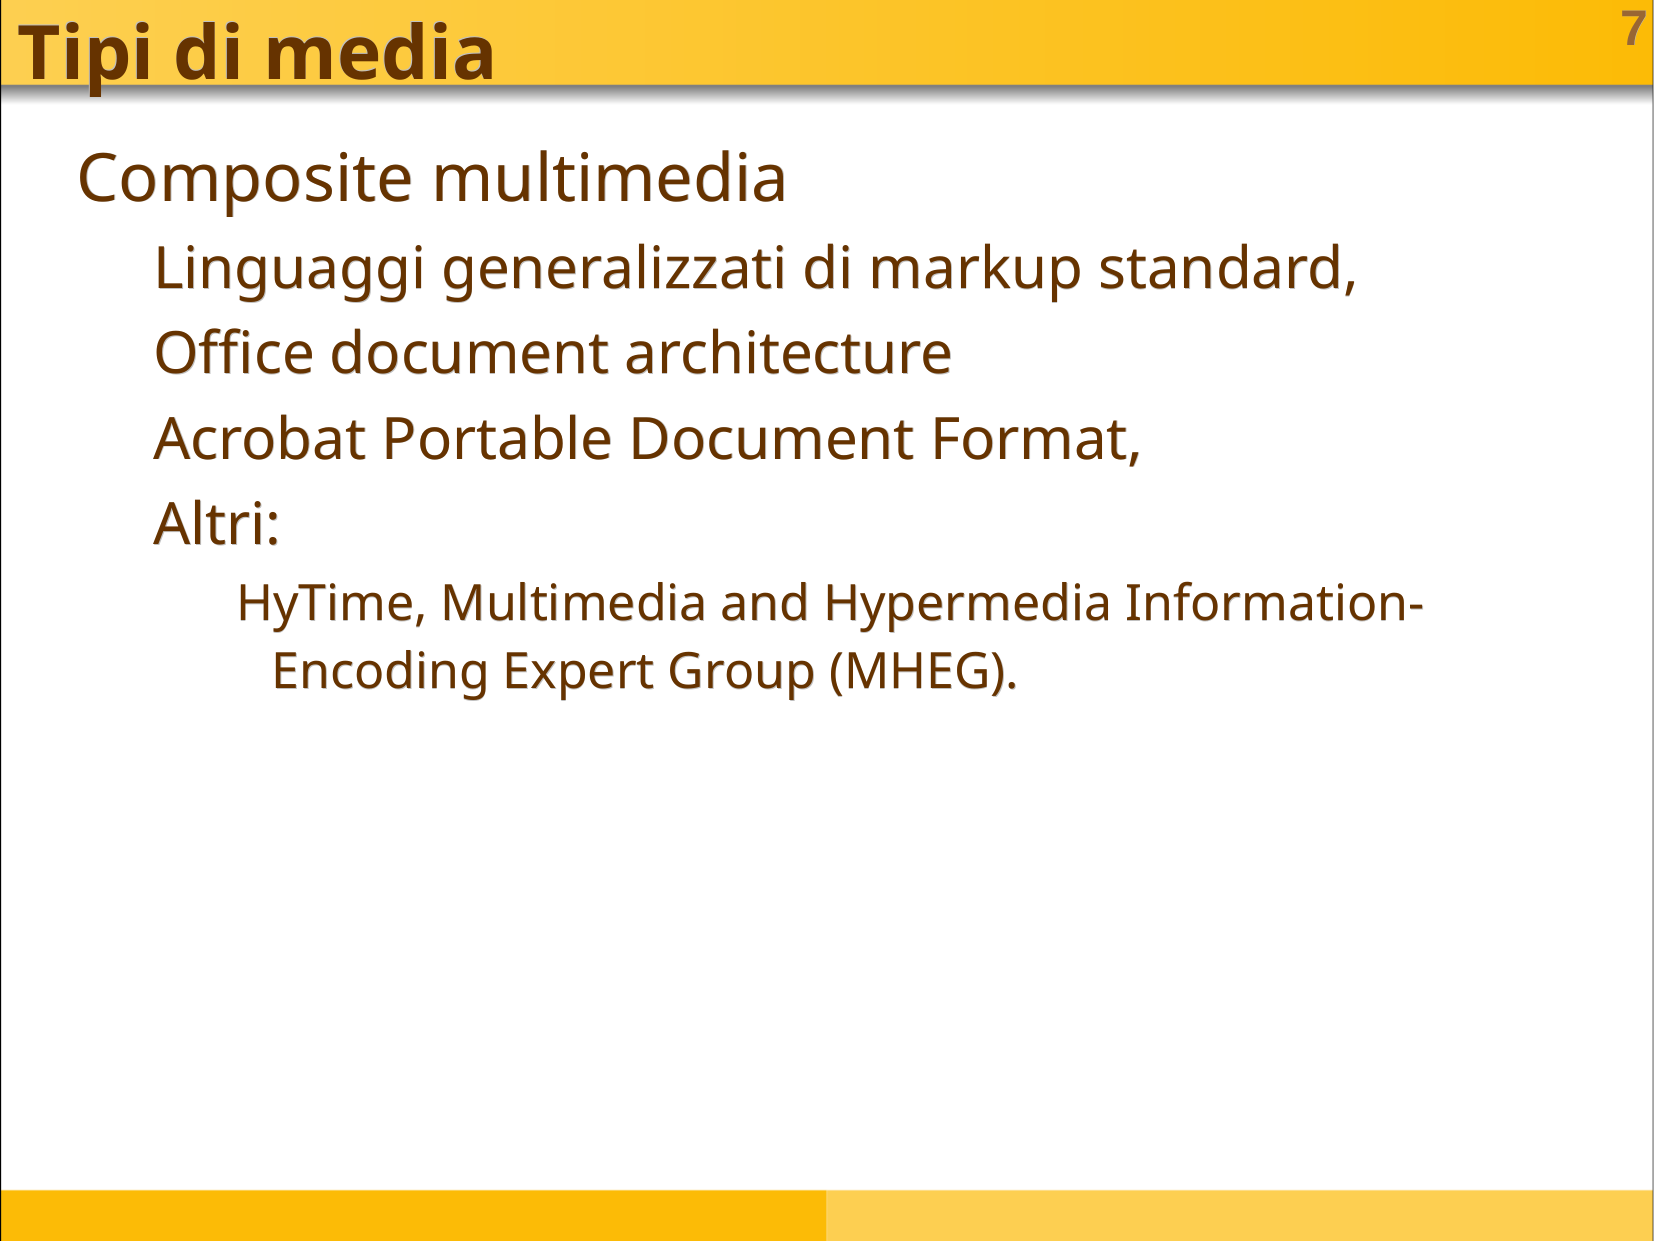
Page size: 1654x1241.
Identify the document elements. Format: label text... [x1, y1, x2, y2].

picture [0, 0, 1654, 1241]
title Tipi di media [0, 0, 1477, 88]
list Composite multimedia Linguaggi generalizzati di markup standard, Office document architecture Acrobat Portable Document Format, Altri: HyTime, Multimedia and Hypermedia Information-Encoding Expert Group (MHEG). [59, 129, 1595, 1164]
